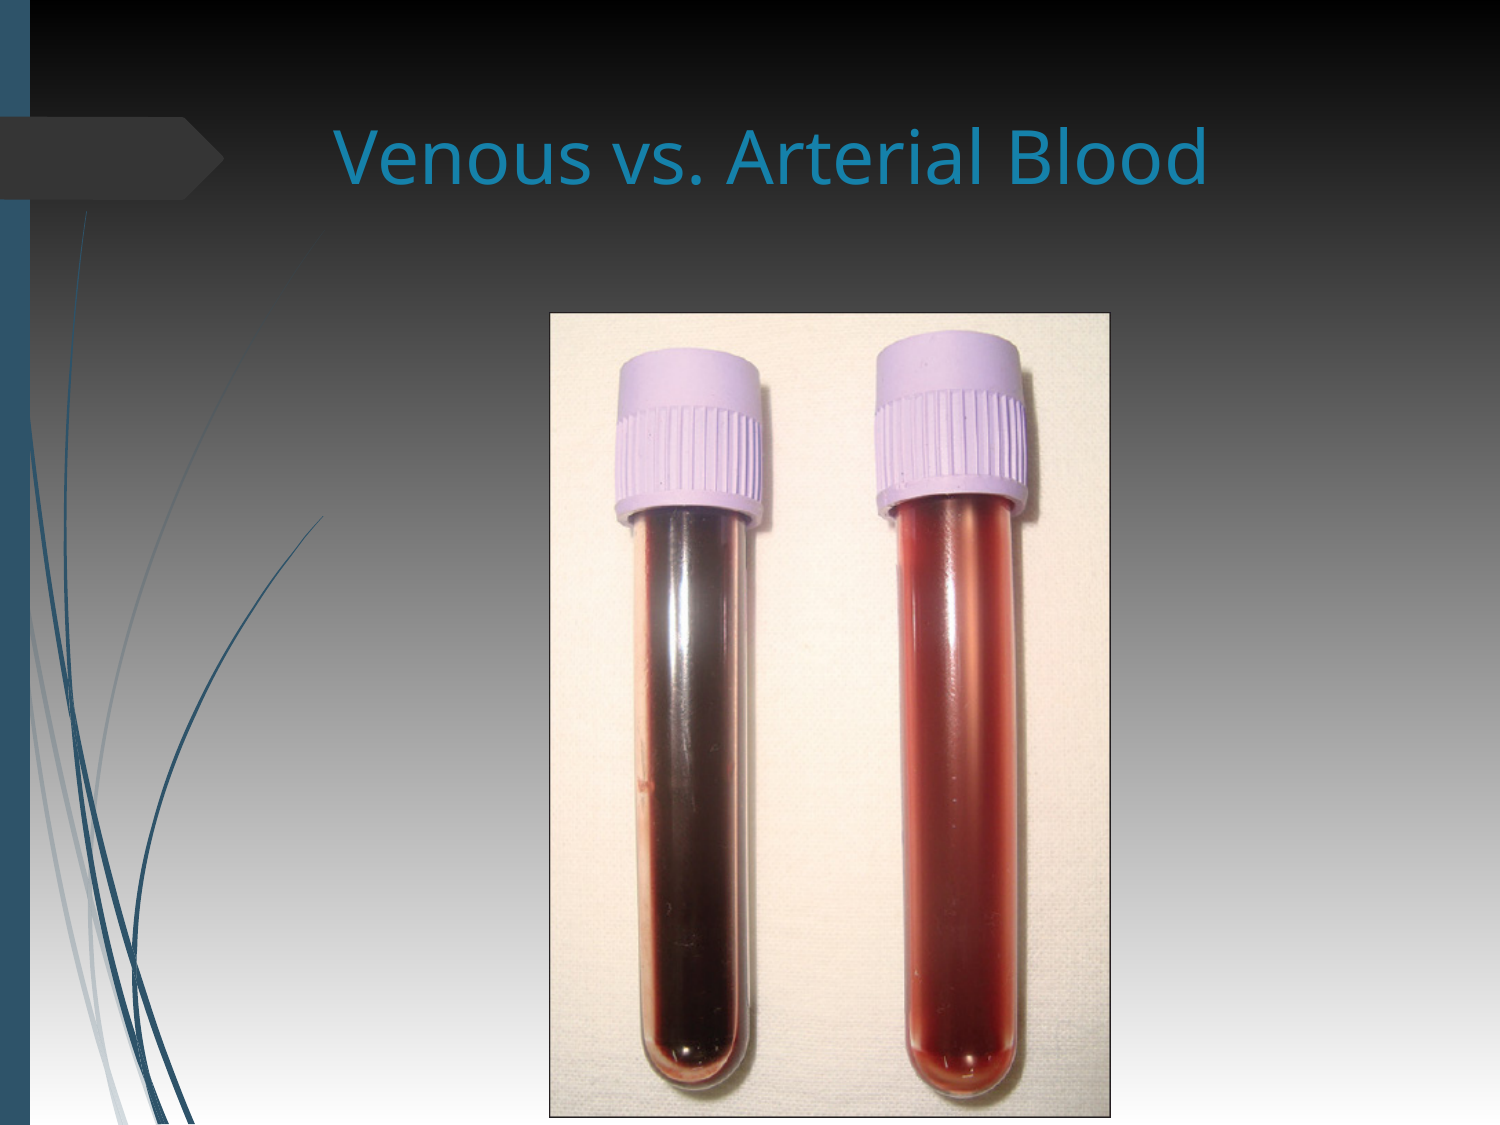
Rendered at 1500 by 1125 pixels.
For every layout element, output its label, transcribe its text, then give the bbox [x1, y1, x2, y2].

title Venous vs. Arterial Blood [319, 102, 1400, 313]
picture [549, 313, 1111, 1118]
